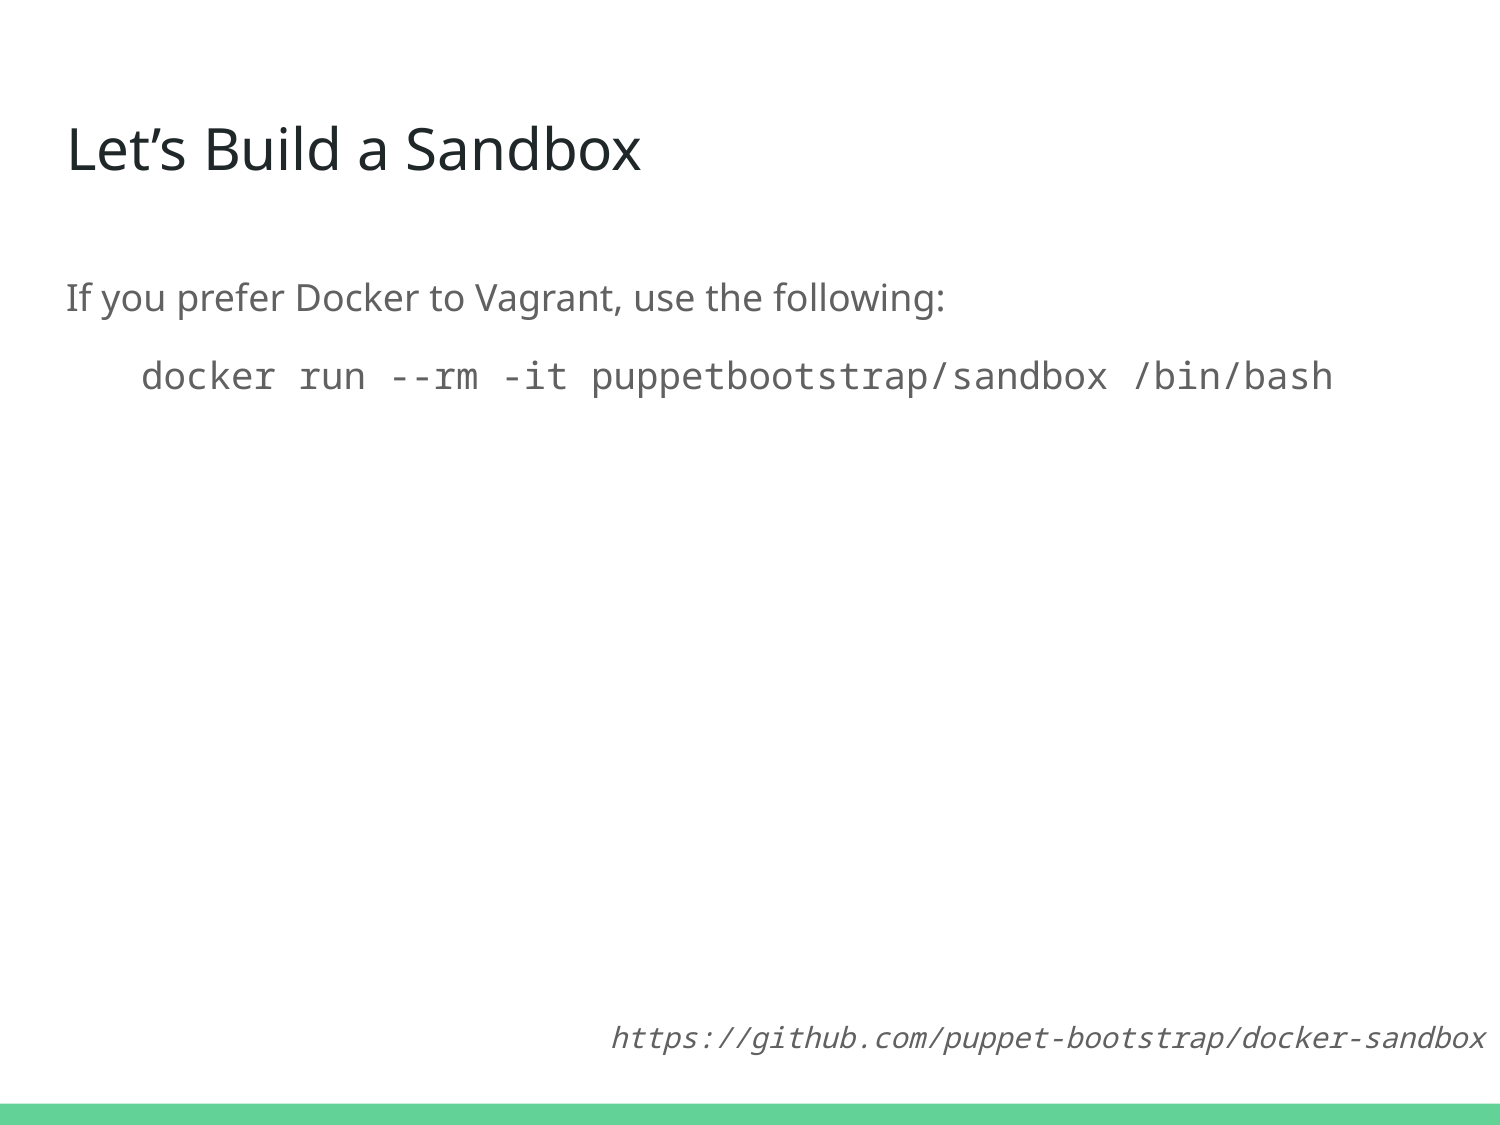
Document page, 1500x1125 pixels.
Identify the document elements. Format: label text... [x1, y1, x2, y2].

title Let’s Build a Sandbox [51, 97, 1449, 223]
text_box https://github.com/puppet-bootstrap/docker-sandbox [409, 999, 1500, 1107]
list If you prefer Docker to Vagrant, use the following: docker run --rm -it puppetbootstrap/sandbox /bin/bash [51, 252, 1449, 1000]
